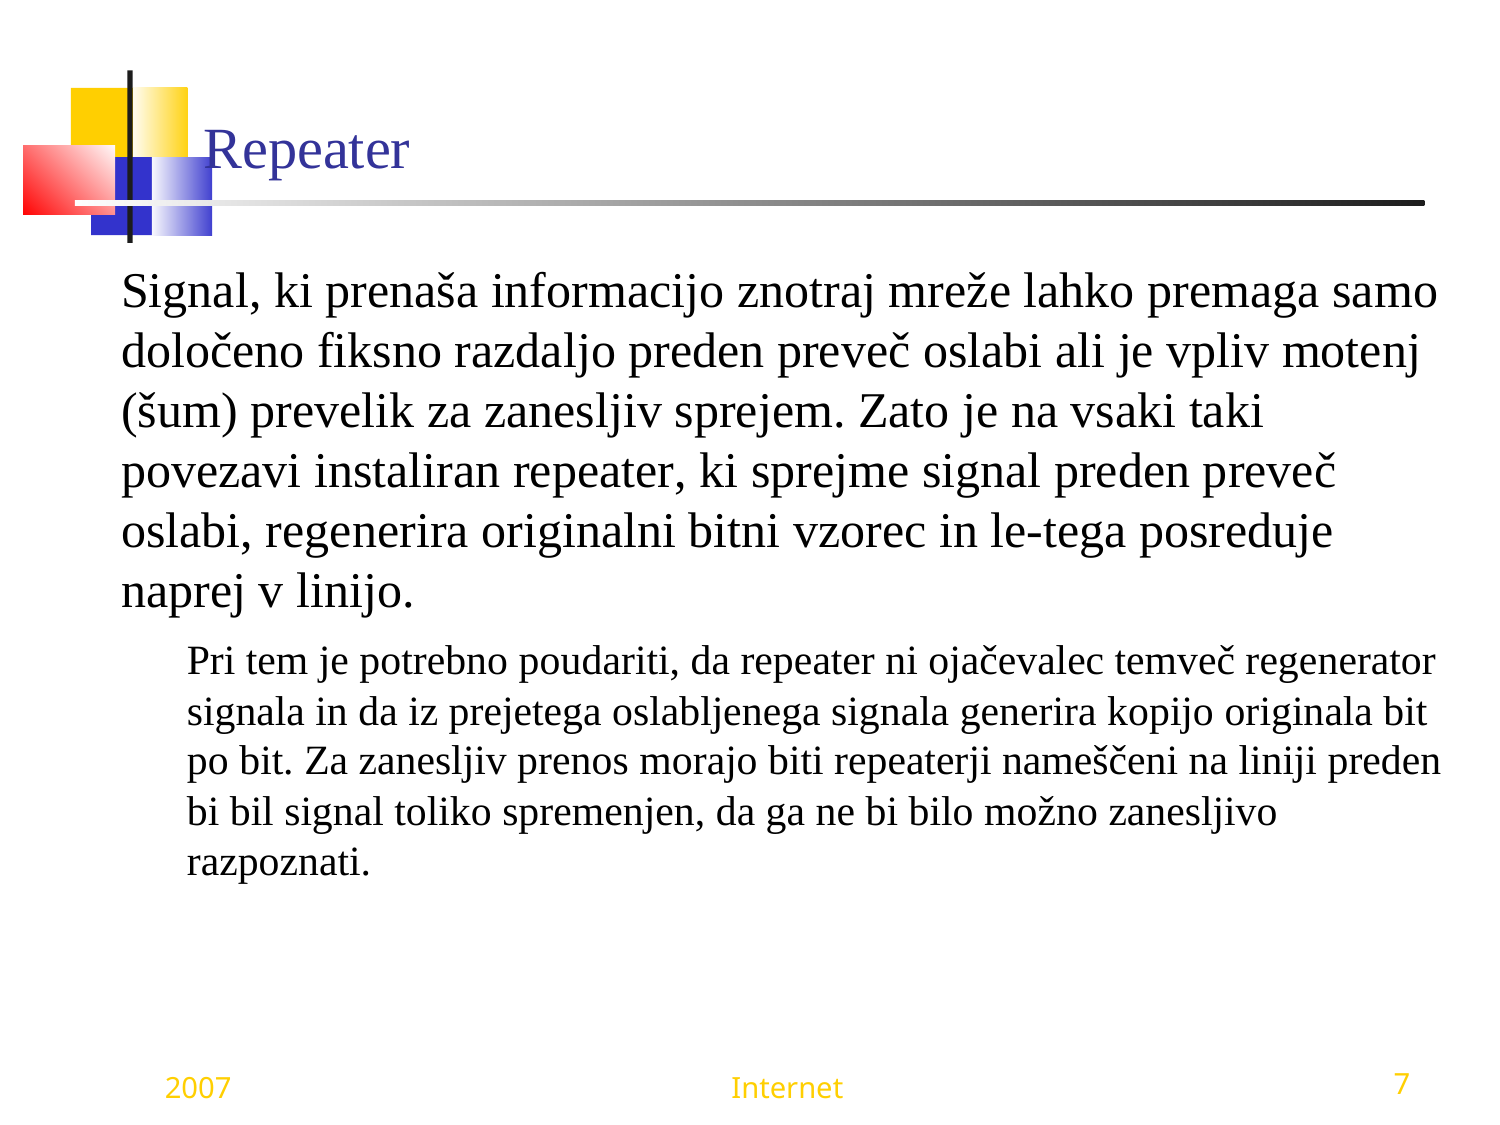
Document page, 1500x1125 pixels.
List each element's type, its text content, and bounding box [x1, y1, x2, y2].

text_box Internet [549, 1037, 1026, 1113]
text_box <number> [1112, 1037, 1426, 1113]
list Signal, ki prenaša informacijo znotraj mreže lahko premaga samo določeno fiksno razdaljo preden preveč oslabi ali je vpliv motenj (šum) prevelik za zanesljiv sprejem. Zato je na vsaki taki povezavi instaliran repeater, ki sprejme signal preden preveč oslabi, regenerira originalni bitni vzorec in le-tega posreduje naprej v linijo. Pri tem je potrebno poudariti, da repeater ni ojačevalec temveč regenerator signala in da iz prejetega oslabljenega signala generira kopijo originala bit po bit. Za zanesljiv prenos morajo biti repeaterji nameščeni na liniji preden bi bil signal toliko spremenjen, da ga ne bi bilo možno zanesljivo razpoznati. [50, 249, 1469, 1007]
text_box 2007 [150, 1037, 463, 1113]
title Repeater [188, 101, 1468, 188]
